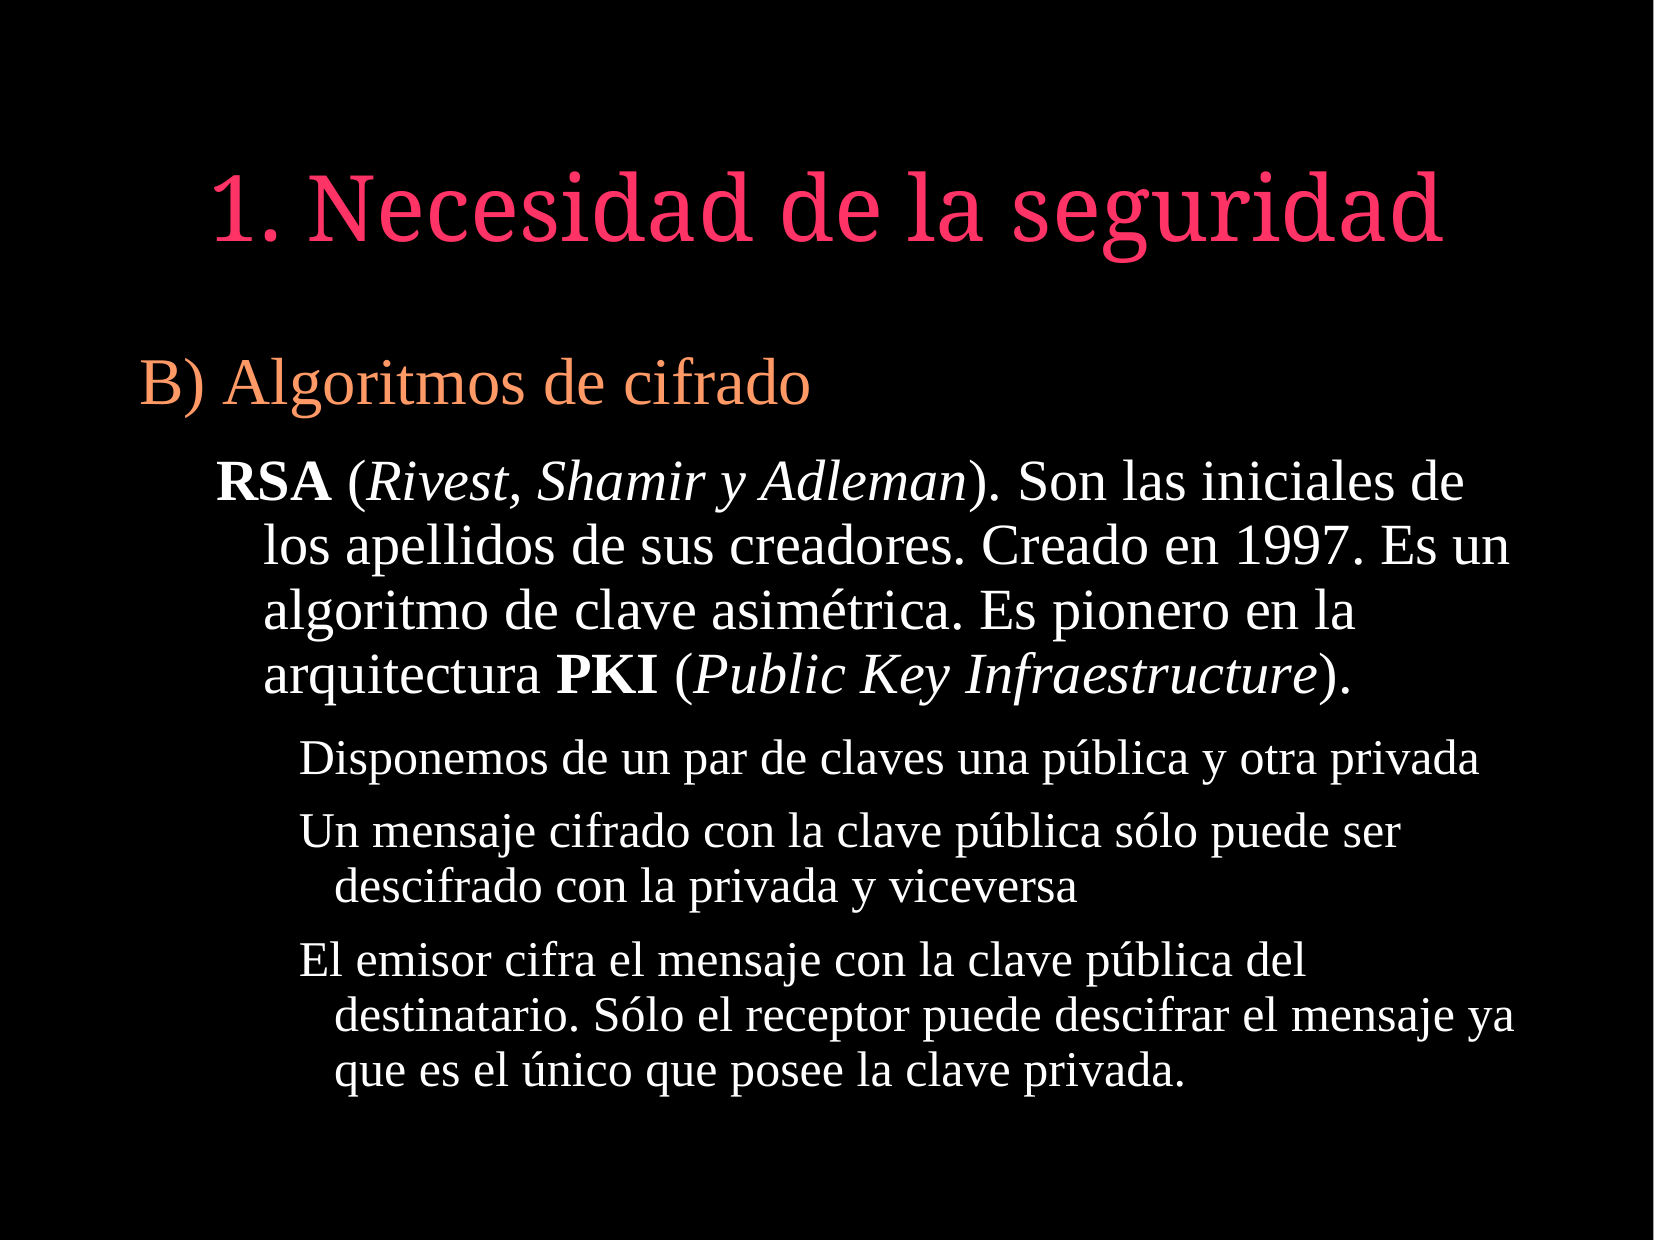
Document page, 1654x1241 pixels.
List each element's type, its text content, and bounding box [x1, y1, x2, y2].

title 1. Necesidad de la seguridad [121, 102, 1534, 311]
list B) Algoritmos de cifrado RSA (Rivest, Shamir y Adleman). Son las iniciales de los apellidos de sus creadores. Creado en 1997. Es un algoritmo de clave asimétrica. Es pionero en la arquitectura PKI (Public Key Infraestructure). Disponemos de un par de claves una pública y otra privada Un mensaje cifrado con la clave pública sólo puede ser descifrado con la privada y viceversa El emisor cifra el mensaje con la clave pública del destinatario. Sólo el receptor puede descifrar el mensaje ya que es el único que posee la clave privada. [121, 344, 1534, 1127]
